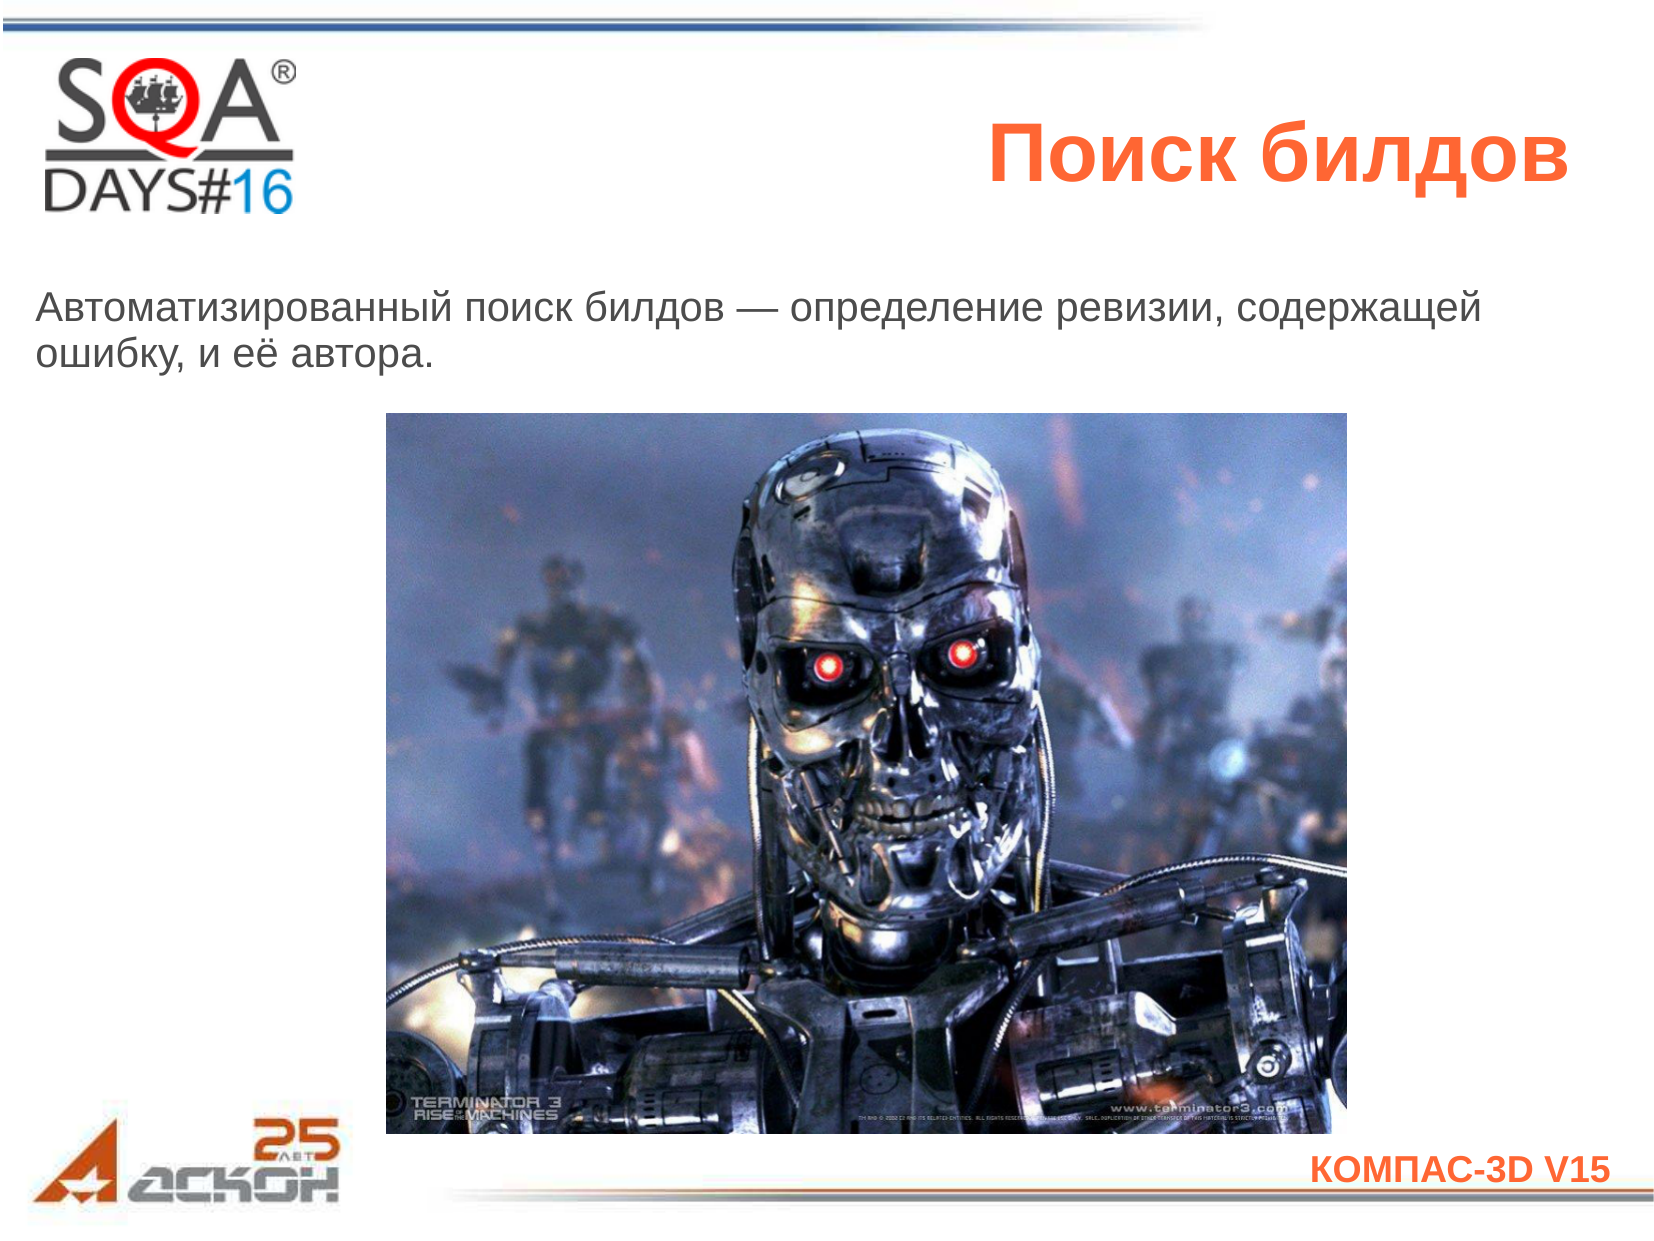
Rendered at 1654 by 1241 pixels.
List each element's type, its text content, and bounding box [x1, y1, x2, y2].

title Поиск билдов [649, 44, 1571, 262]
list Автоматизированный поиск билдов — определение ревизии, содержащей ошибку, и её автора. [35, 283, 1524, 1003]
picture [3, 0, 1654, 1241]
